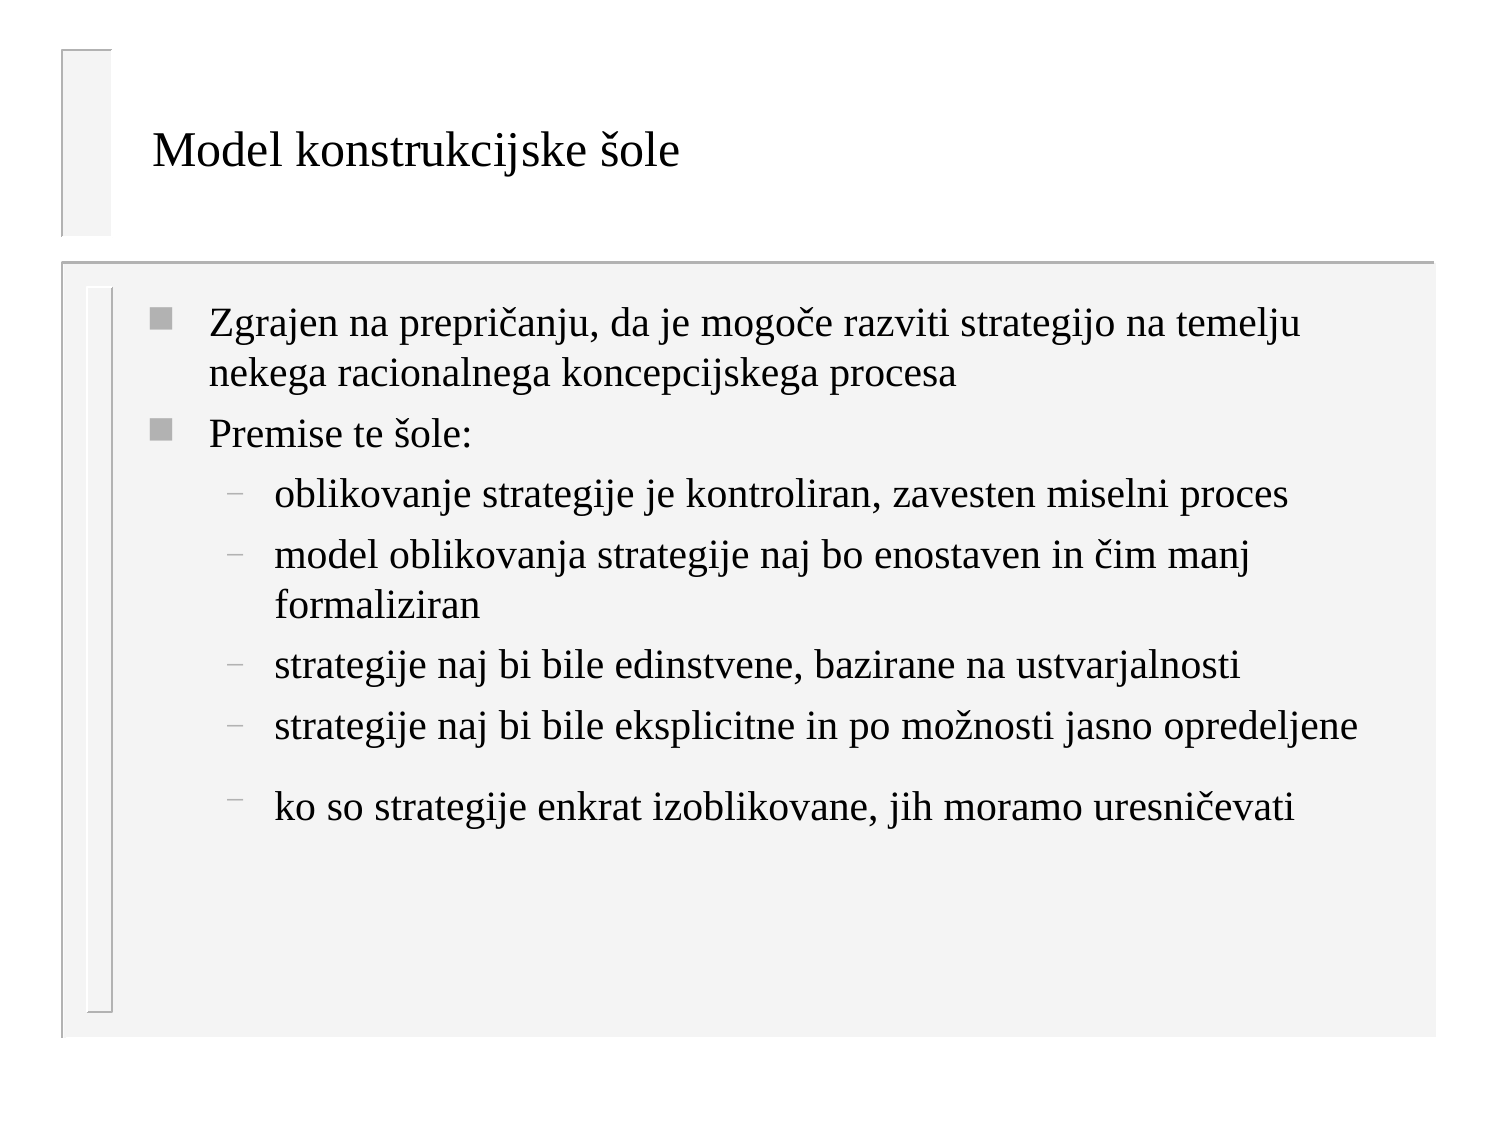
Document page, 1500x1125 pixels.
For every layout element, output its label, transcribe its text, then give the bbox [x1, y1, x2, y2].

text_box Model konstrukcijske šole [137, 56, 1413, 238]
text_box Zgrajen na prepričanju, da je mogoče razviti strategijo na temelju nekega racionalnega koncepcijskega procesa Premise te šole: oblikovanje strategije je kontroliran, zavesten miselni proces model oblikovanja strategije naj bo enostaven in čim manj formaliziran strategije naj bi bile edinstvene, bazirane na ustvarjalnosti strategije naj bi bile eksplicitne in po možnosti jasno opredeljene ko so strategije enkrat izoblikovane, jih moramo uresničevati [137, 287, 1413, 963]
